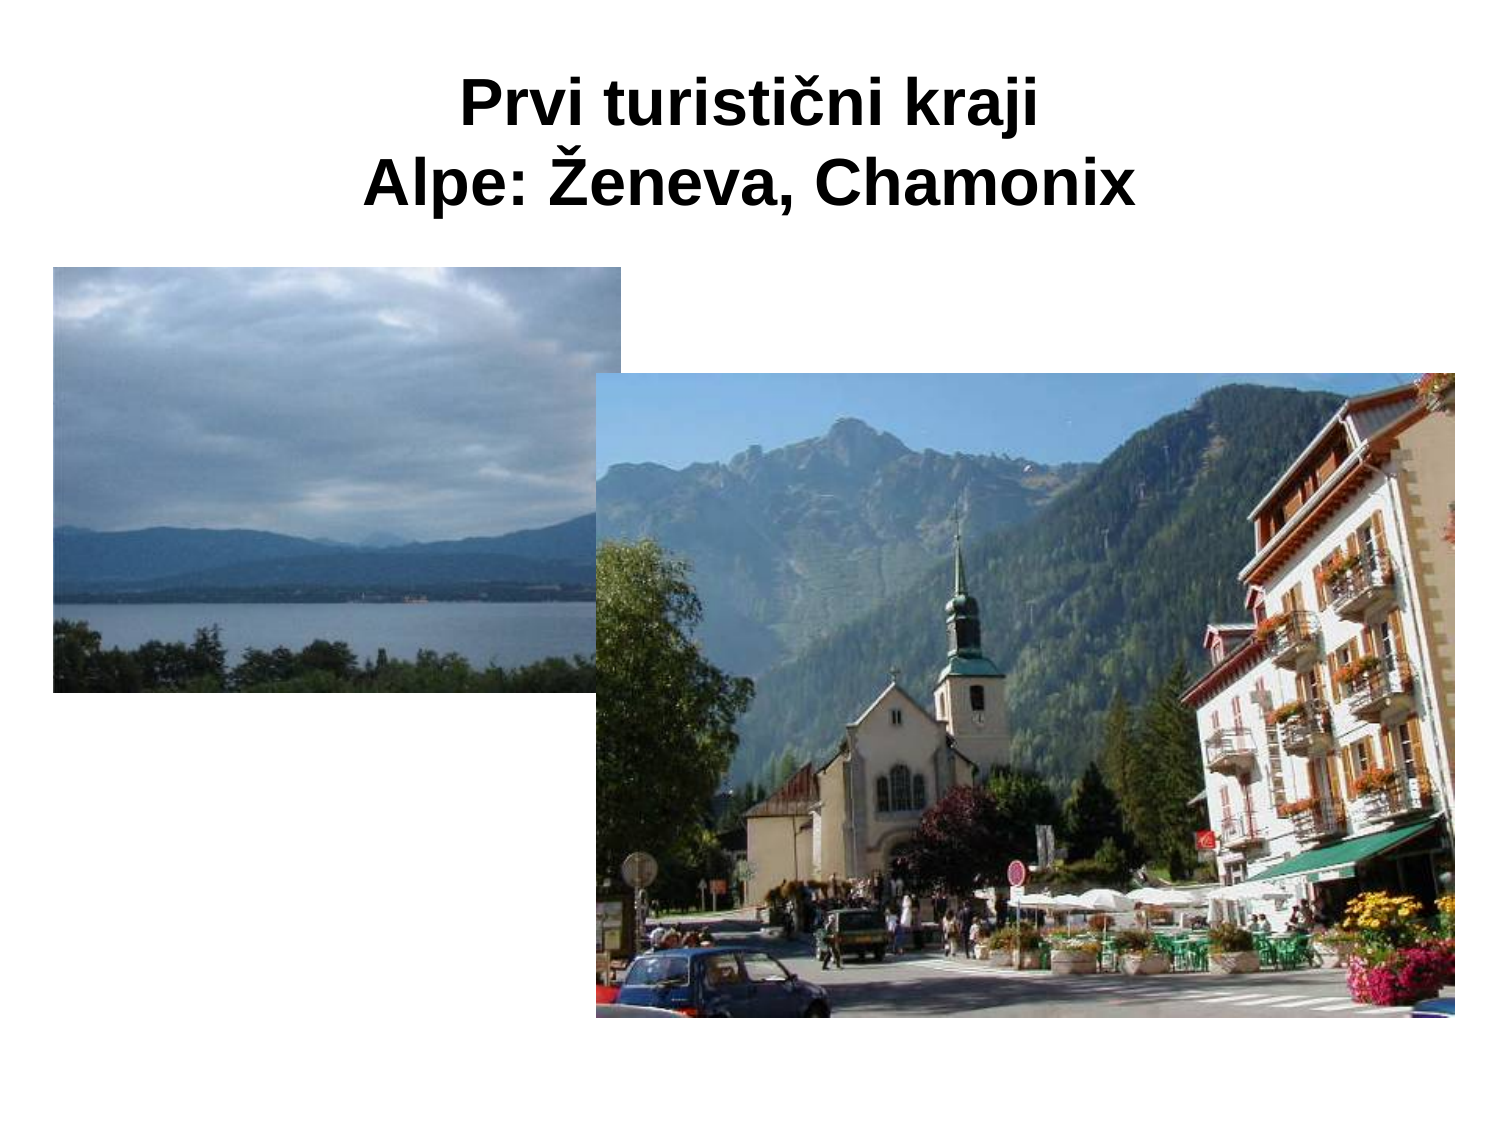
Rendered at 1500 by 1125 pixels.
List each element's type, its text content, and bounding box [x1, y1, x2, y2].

picture [53, 267, 1455, 1018]
title Prvi turistični kraji Alpe: Ženeva, Chamonix [75, 45, 1426, 233]
